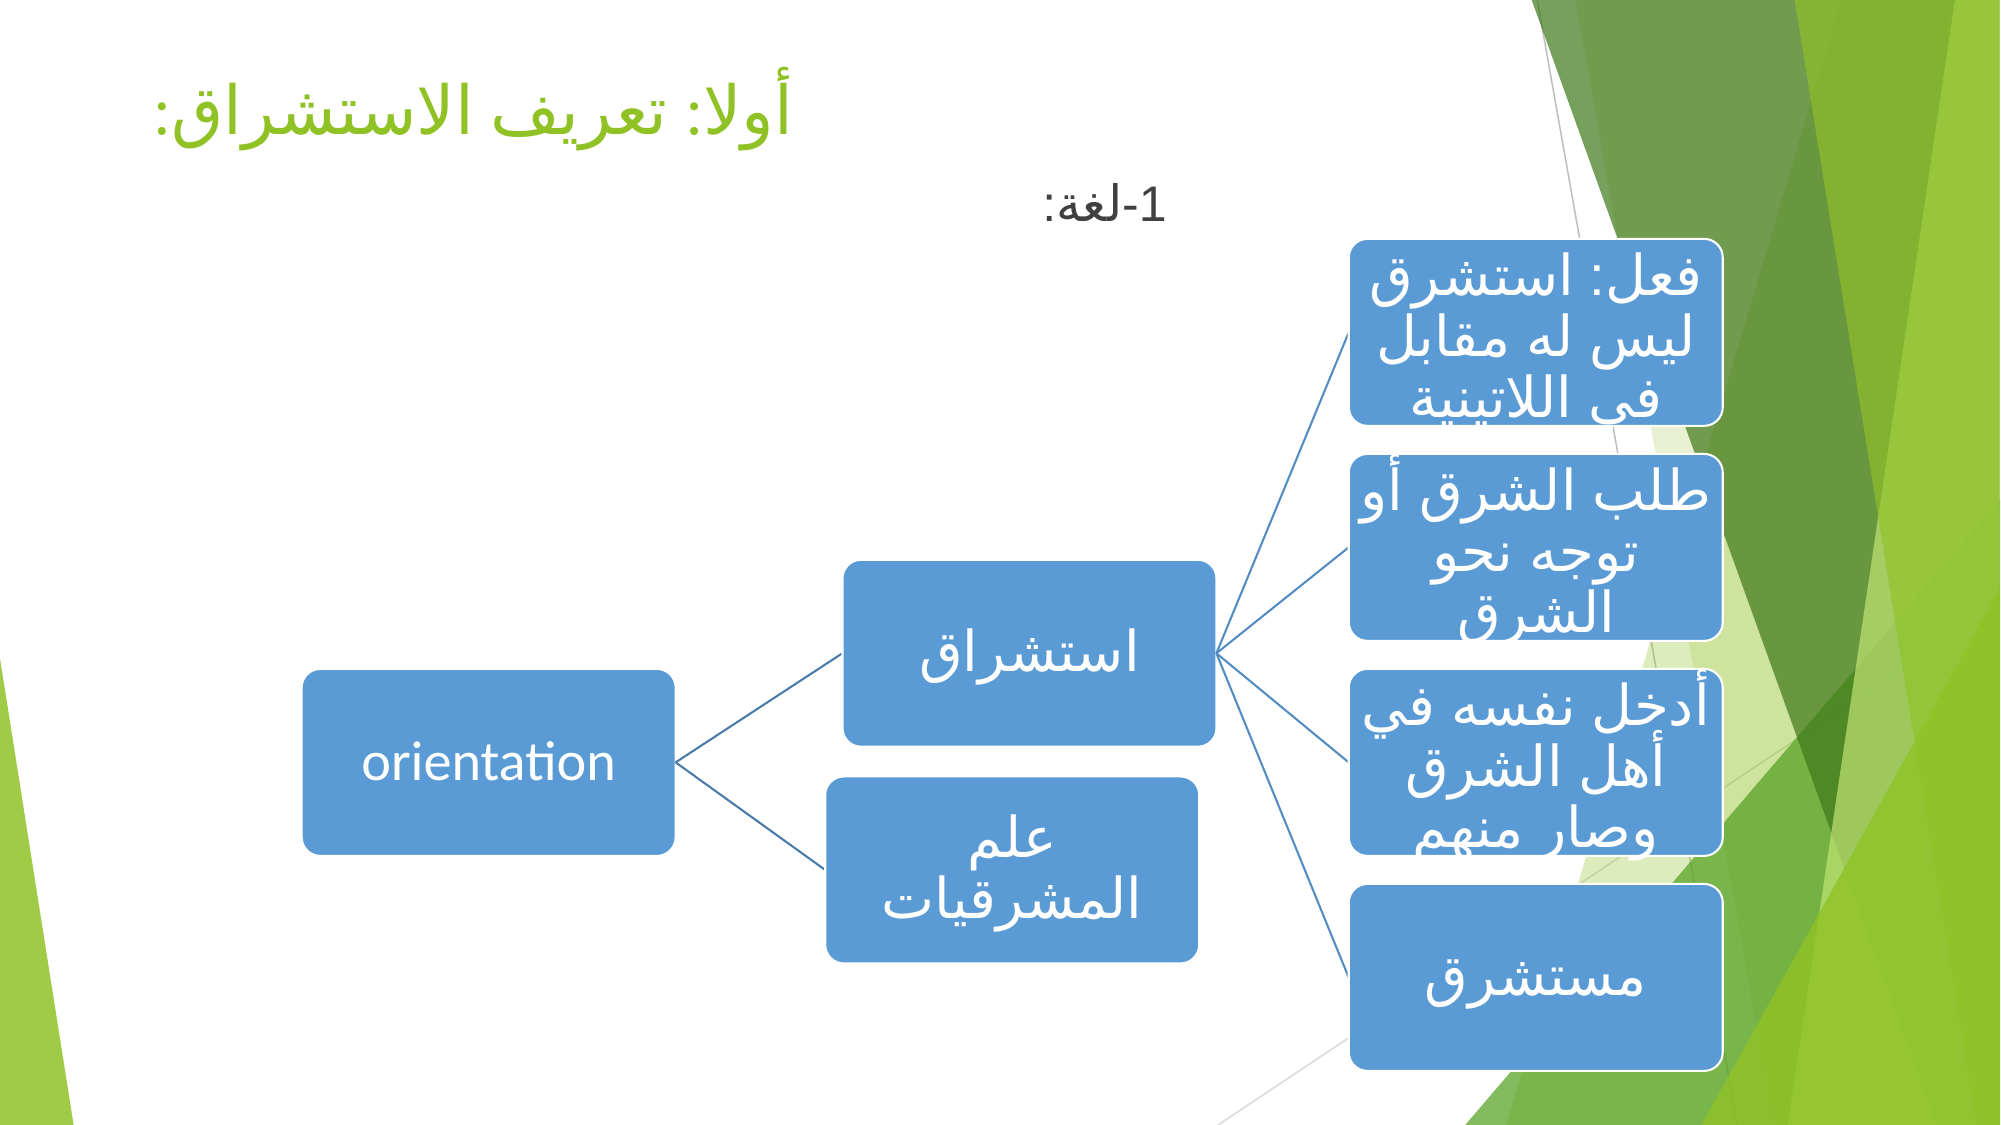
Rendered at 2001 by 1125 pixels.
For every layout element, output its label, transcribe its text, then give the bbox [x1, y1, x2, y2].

text_box مستشرق [1348, 883, 1723, 1071]
title أولا: تعريف الاستشراق: [137, 59, 1863, 157]
text_box orientation [301, 668, 676, 856]
text_box علم المشرقيات [825, 776, 1200, 964]
text_box استشراق [842, 559, 1217, 747]
text_box فعل: استشرق ليس له مقابل في اللاتينية [1348, 238, 1723, 426]
text_box طلب الشرق أو توجه نحو الشرق [1348, 453, 1723, 641]
list 1-لغة: [1027, 156, 1878, 239]
text_box أدخل نفسه في أهل الشرق وصار منهم [1348, 668, 1723, 856]
